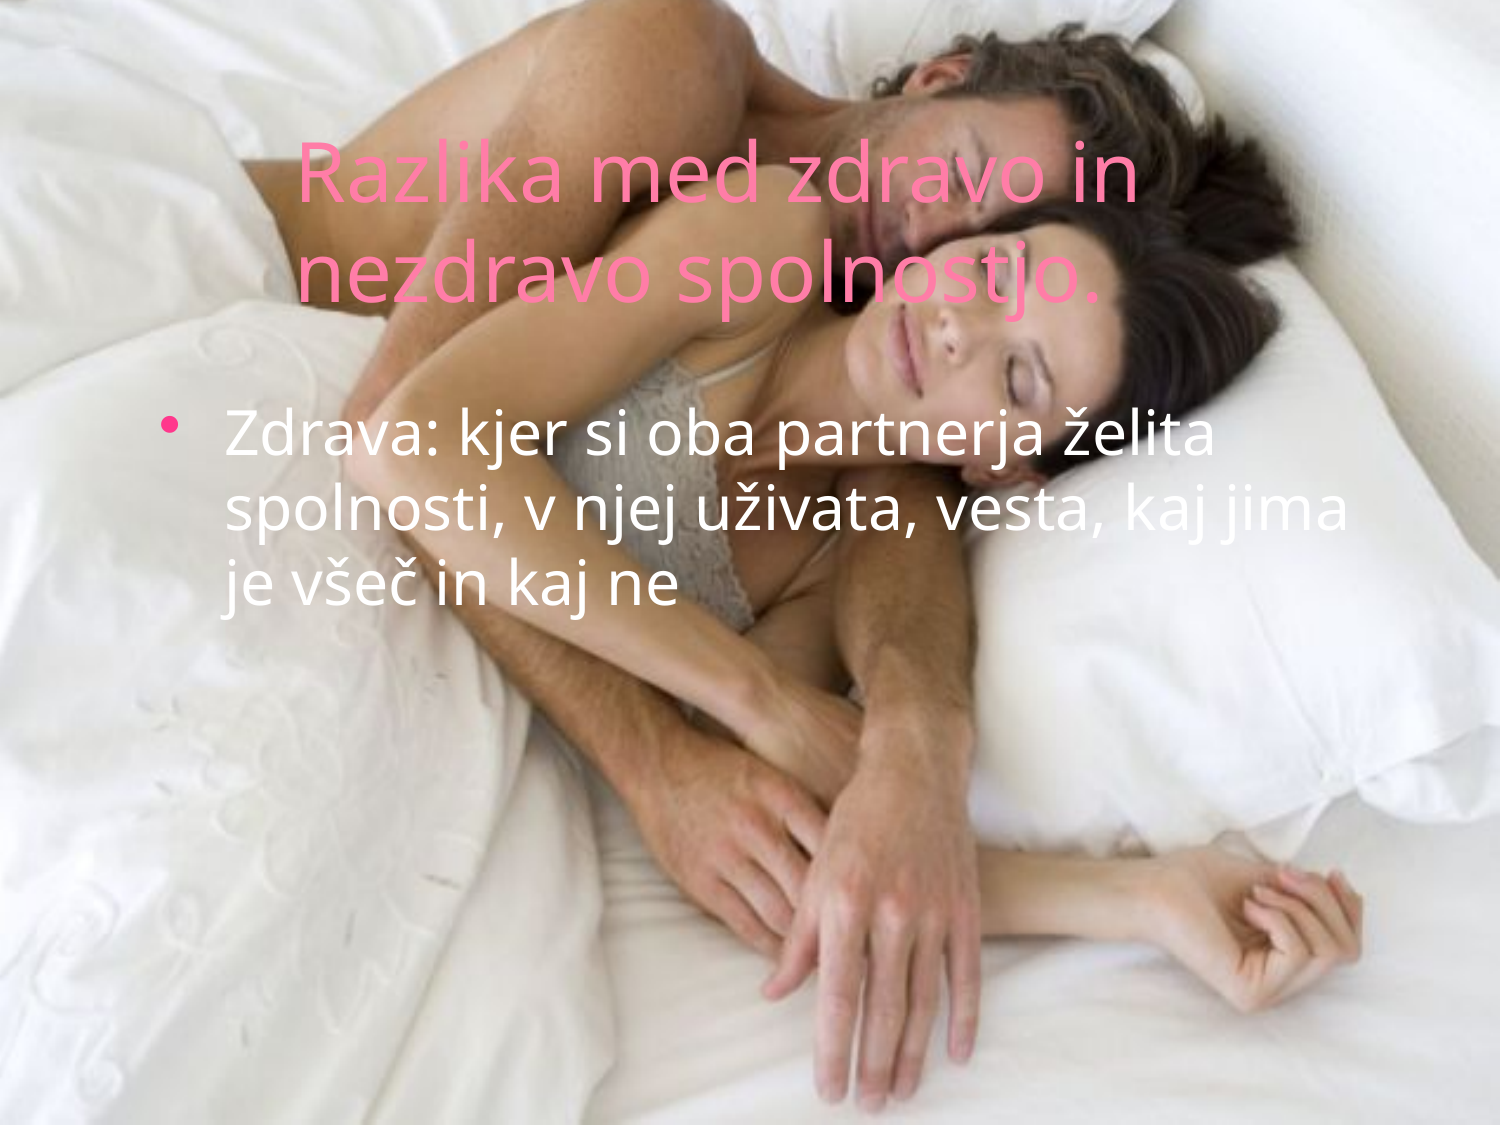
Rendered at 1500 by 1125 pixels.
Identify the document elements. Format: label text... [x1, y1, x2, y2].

list Zdrava: kjer si oba partnerja želita spolnosti, v njej uživata, vesta, kaj jima je všeč in kaj ne [135, 385, 1398, 646]
picture [0, 0, 1500, 1125]
title Razlika med zdravo in nezdravo spolnostjo. [200, 125, 1500, 313]
